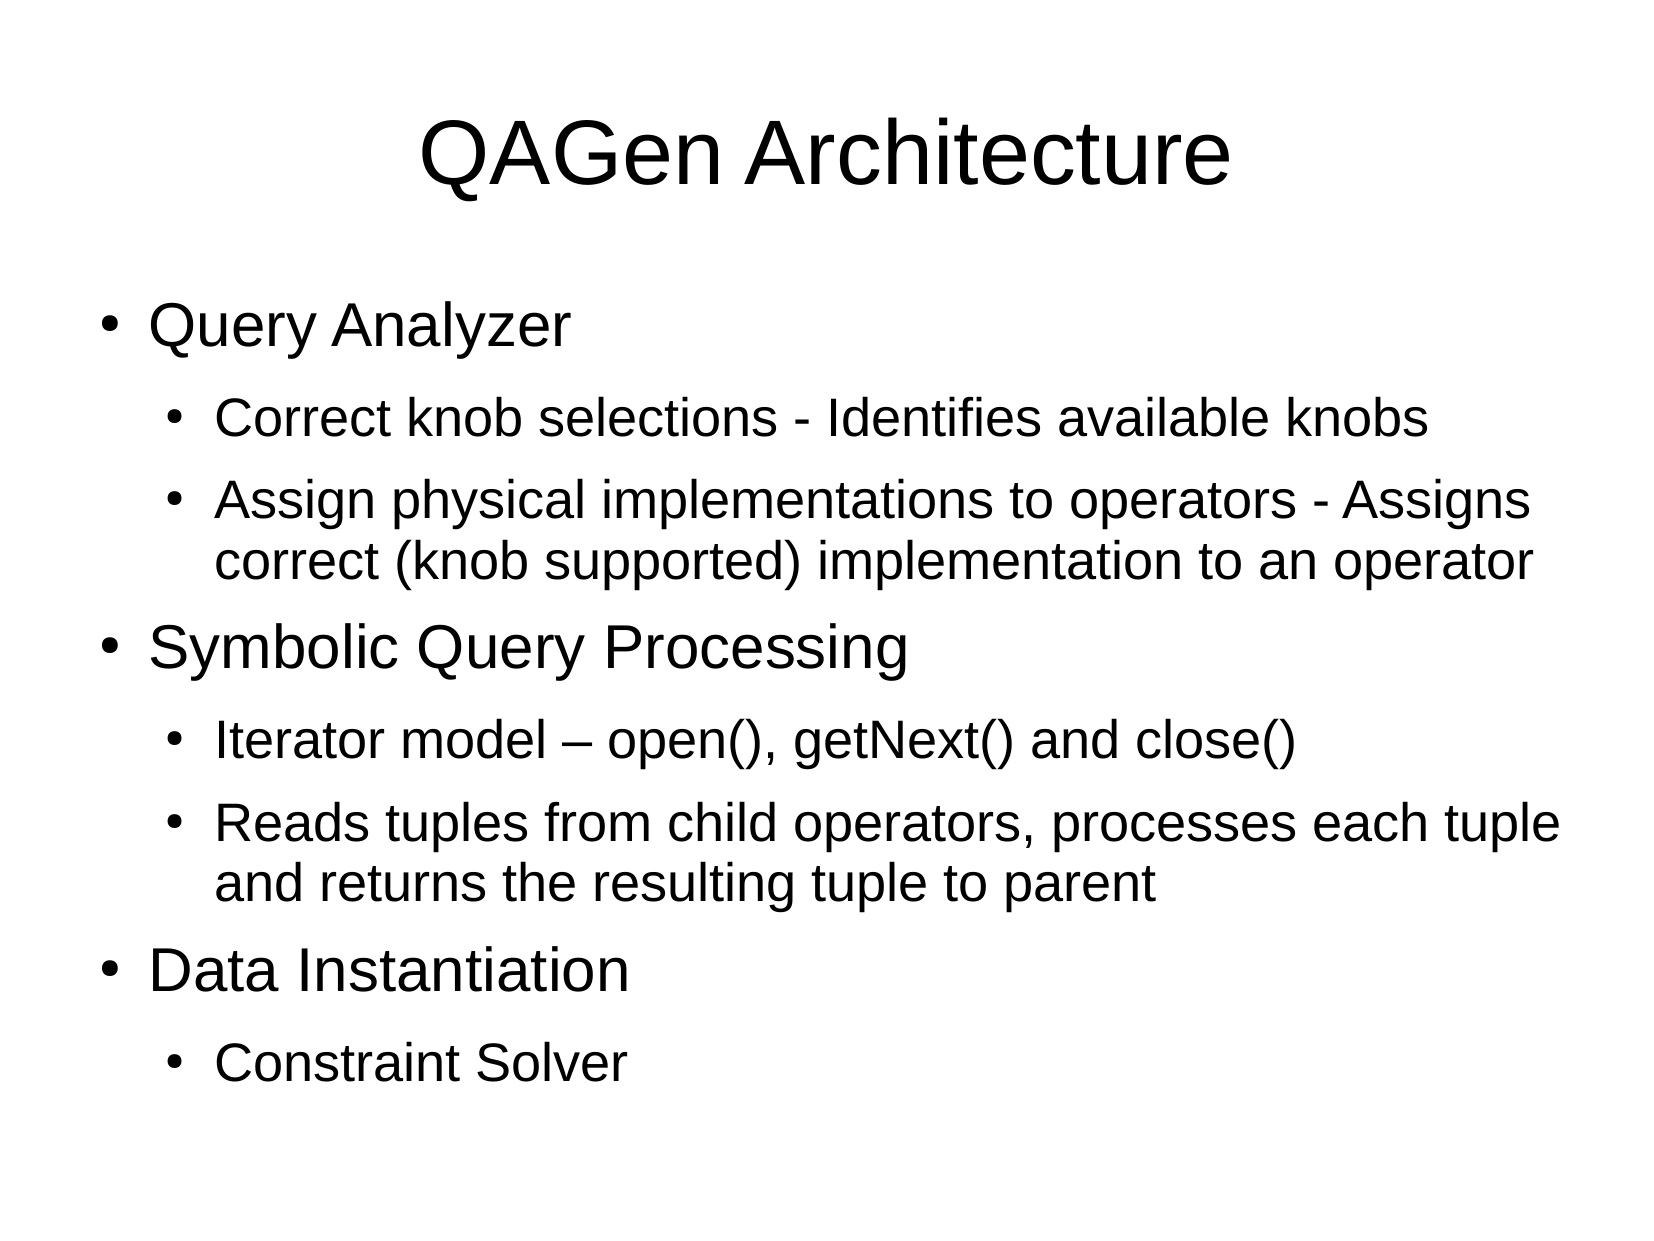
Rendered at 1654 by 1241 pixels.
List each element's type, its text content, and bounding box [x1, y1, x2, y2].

list Query Analyzer Correct knob selections - Identifies available knobs Assign physical implementations to operators - Assigns correct (knob supported) implementation to an operator Symbolic Query Processing Iterator model – open(), getNext() and close() Reads tuples from child operators, processes each tuple and returns the resulting tuple to parent Data Instantiation Constraint Solver [82, 290, 1571, 1109]
title QAGen Architecture [82, 49, 1571, 257]
